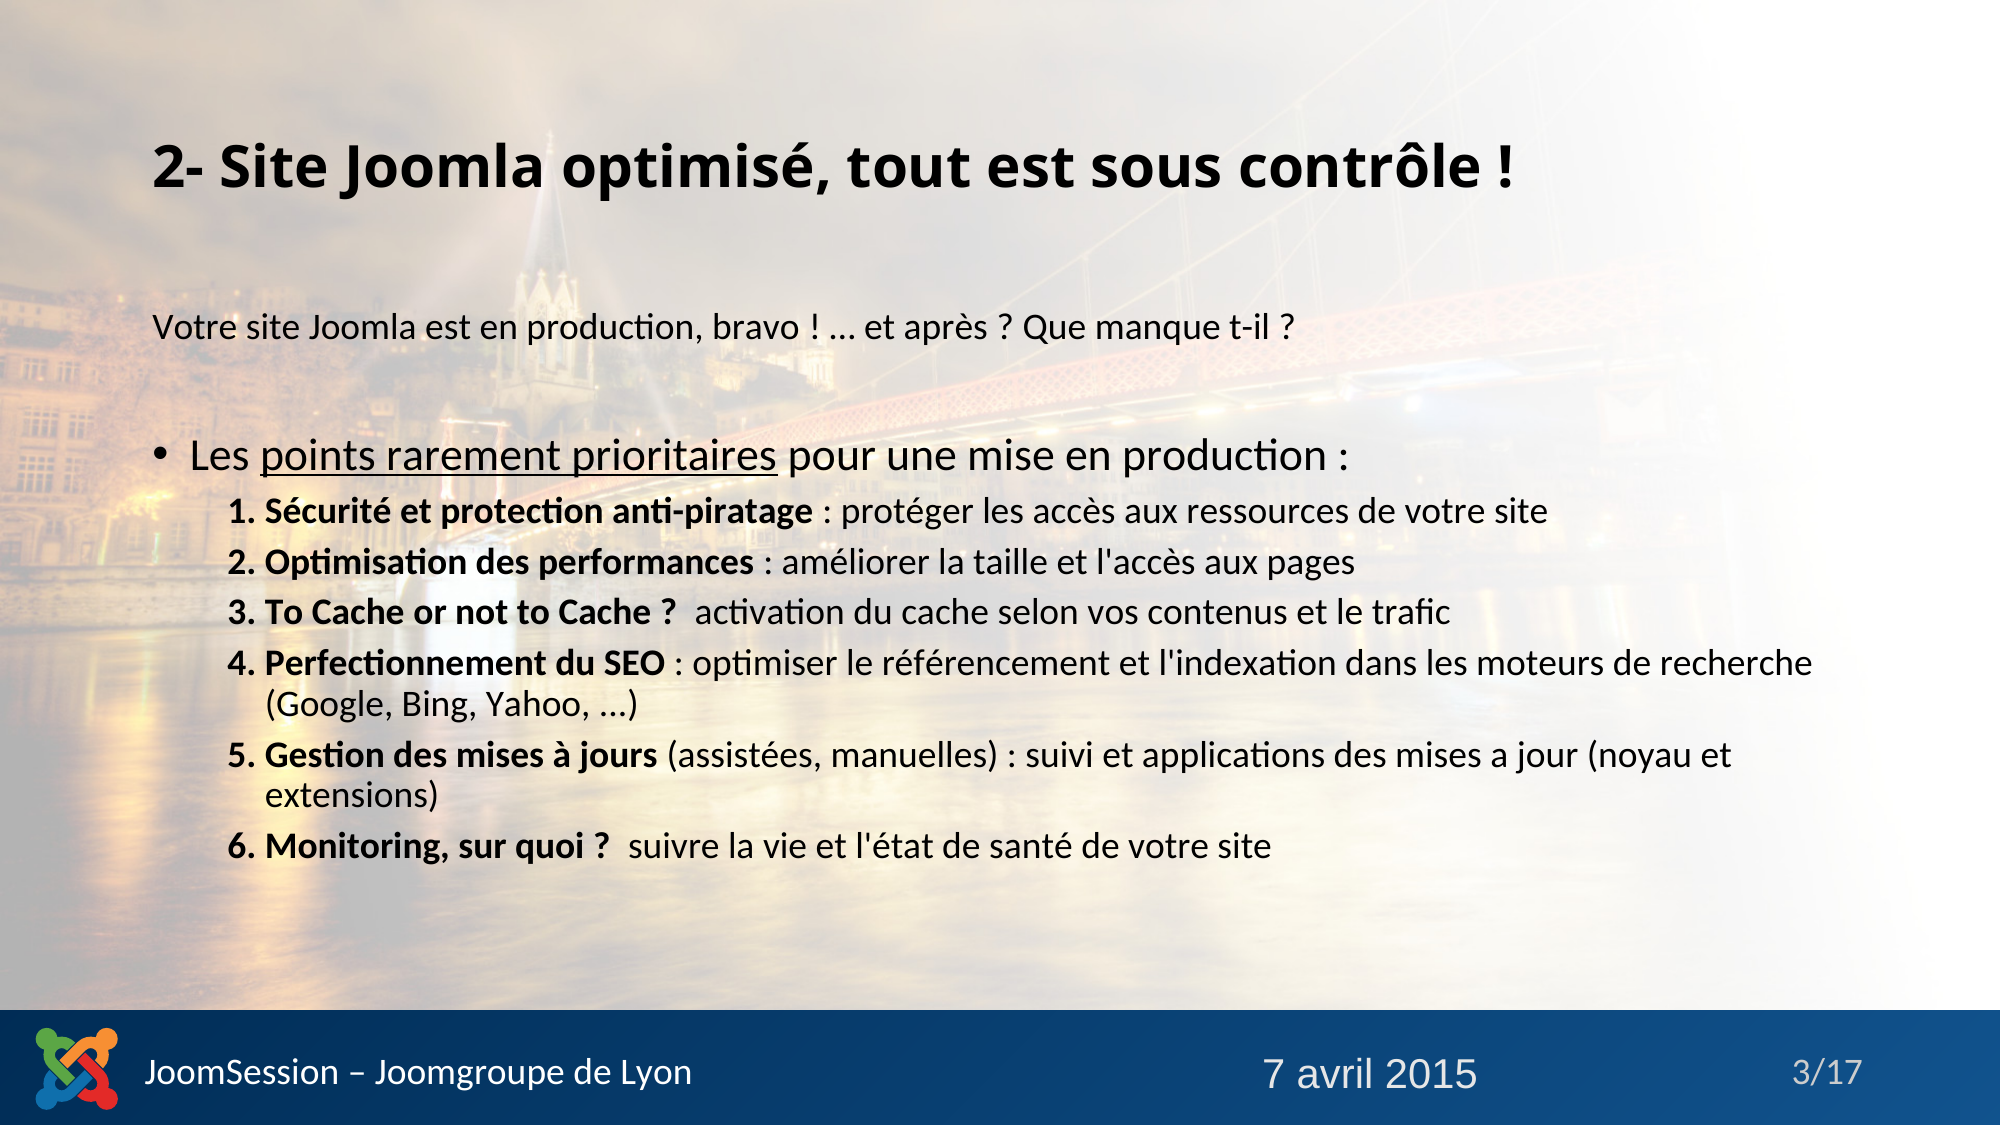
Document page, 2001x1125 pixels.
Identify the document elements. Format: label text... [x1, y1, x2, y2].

picture [0, 0, 2001, 1125]
title 2- Site Joomla optimisé, tout est sous contrôle ! [137, 59, 1863, 278]
list Votre site Joomla est en production, bravo ! … et après ? Que manque t-il ? Les points rarement prioritaires pour une mise en production : Sécurité et protection anti-piratage : protéger les accès aux ressources de votre site Optimisation des performances : améliorer la taille et l'accès aux pages To Cache or not to Cache ? activation du cache selon vos contenus et le trafic Perfectionnement du SEO : optimiser le référencement et l'indexation dans les moteurs de recherche (Google, Bing, Yahoo, ...) Gestion des mises à jours (assistées, manuelles) : suivi et applications des mises a jour (noyau et extensions) Monitoring, sur quoi ? suivre la vie et l'état de santé de votre site [137, 299, 1863, 952]
